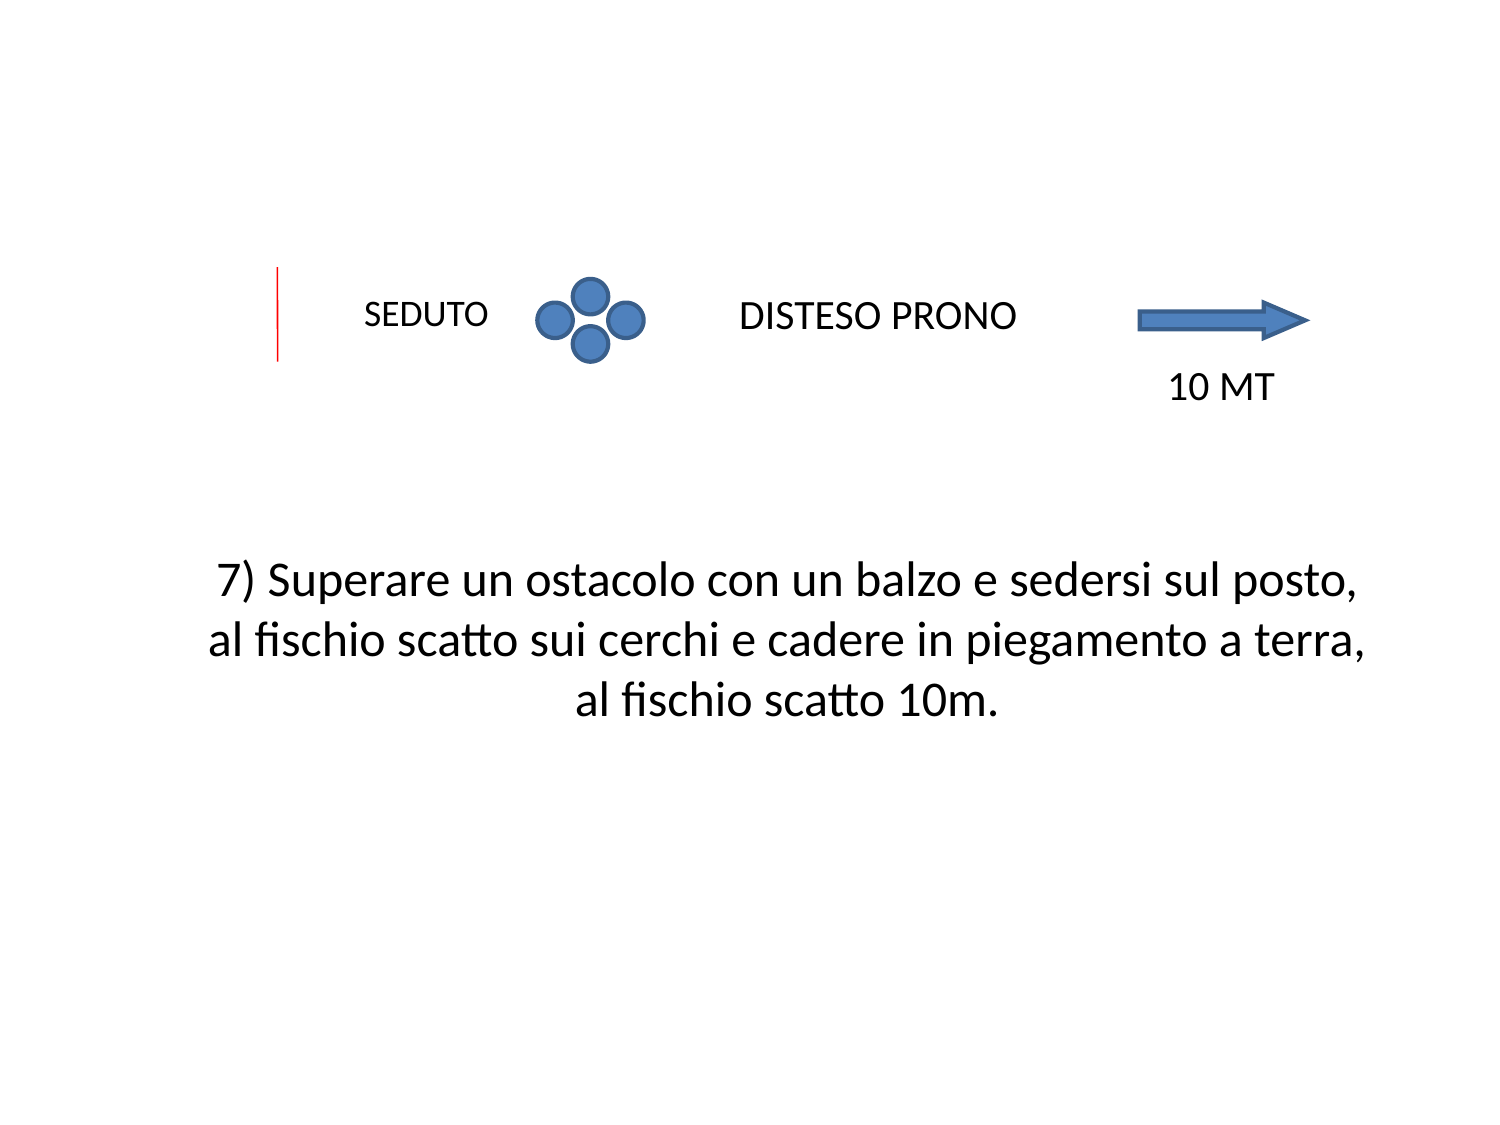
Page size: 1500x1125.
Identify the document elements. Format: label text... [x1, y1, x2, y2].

text_box [537, 302, 573, 339]
text_box [608, 302, 644, 339]
text_box [572, 278, 609, 315]
text_box SEDUTO [349, 290, 504, 344]
text_box [572, 326, 609, 362]
text_box [1139, 302, 1306, 339]
text_box 10 MT [1152, 361, 1290, 419]
text_box DISTESO PRONO [690, 290, 1066, 348]
title 7) Superare un ostacolo con un balzo e sedersi sul posto, al fischio scatto sui cerchi e cadere in piegamento a terra, al fischio scatto 10m. [112, 538, 1463, 727]
